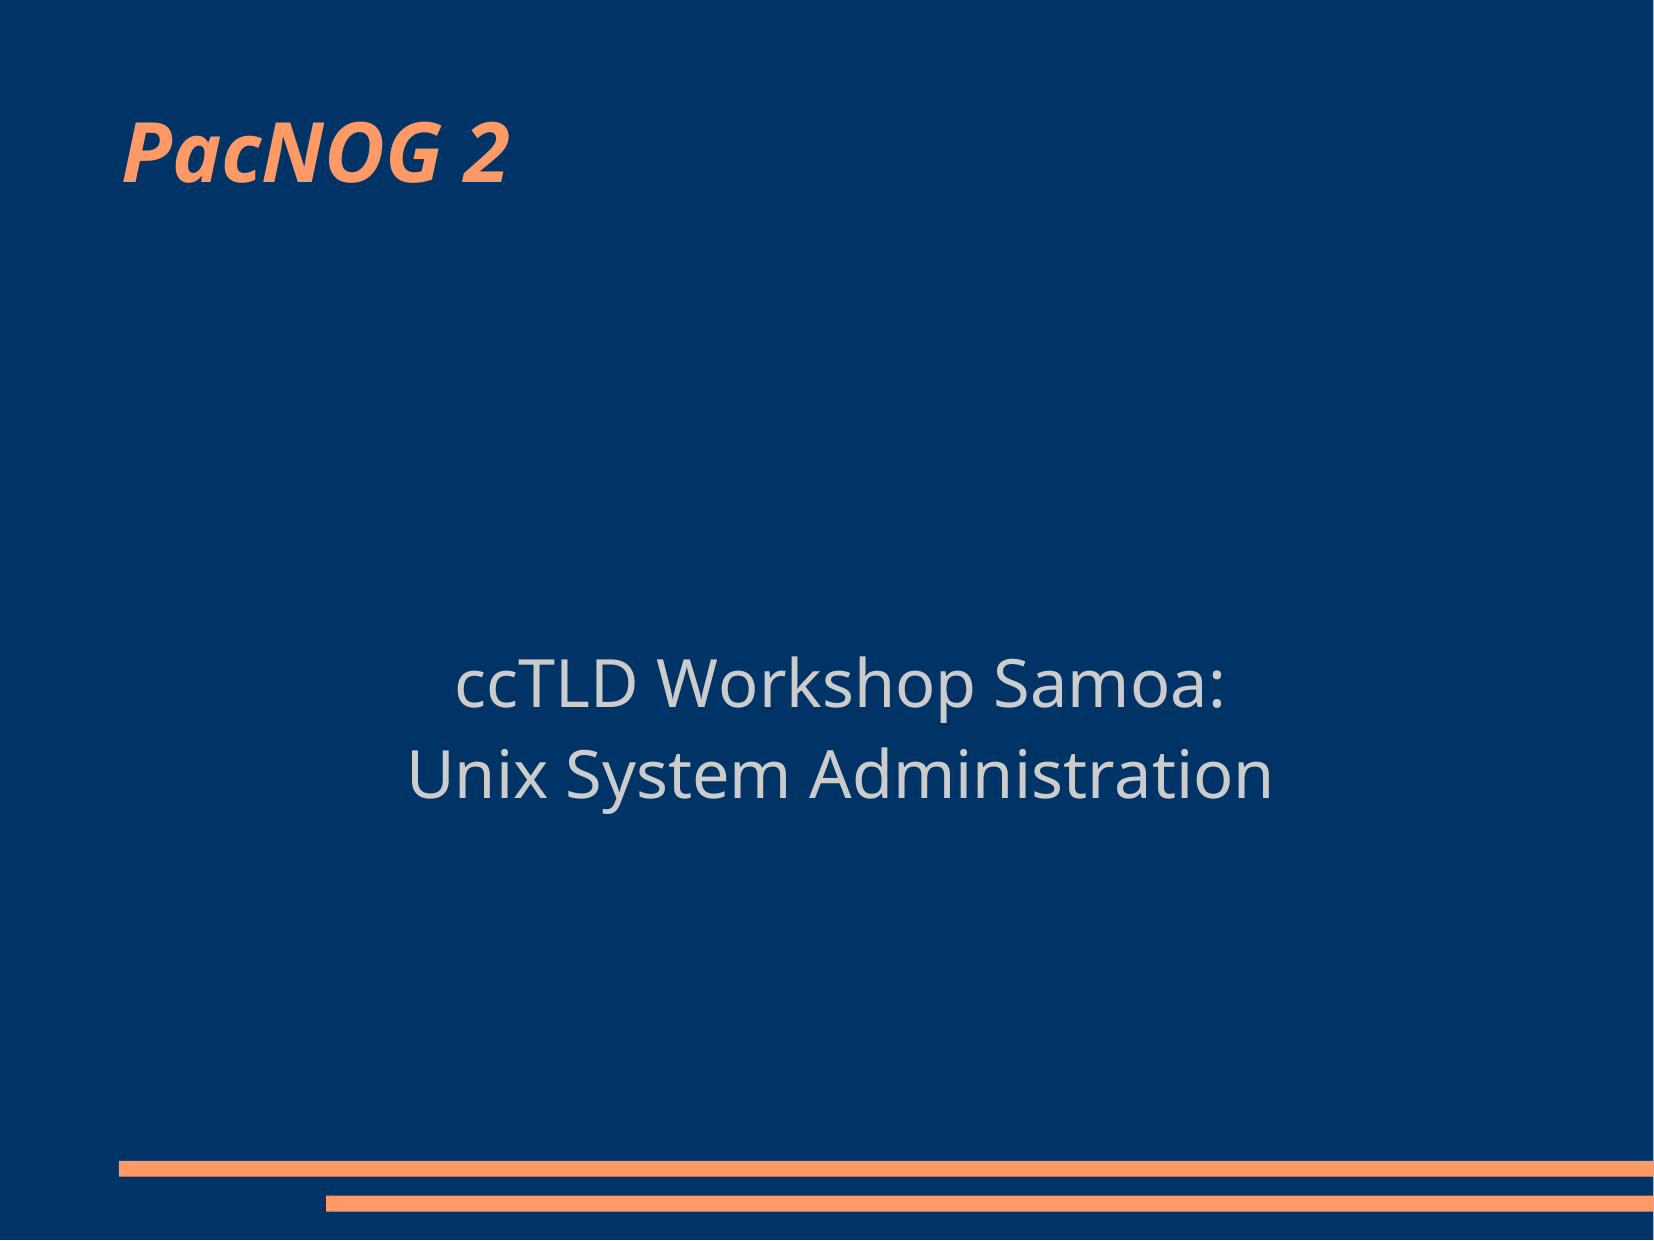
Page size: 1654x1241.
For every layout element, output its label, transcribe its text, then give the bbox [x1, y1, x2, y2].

title PacNOG 2 [121, 46, 1534, 254]
subtitle ccTLD Workshop Samoa: Unix System Administration [121, 322, 1561, 1132]
